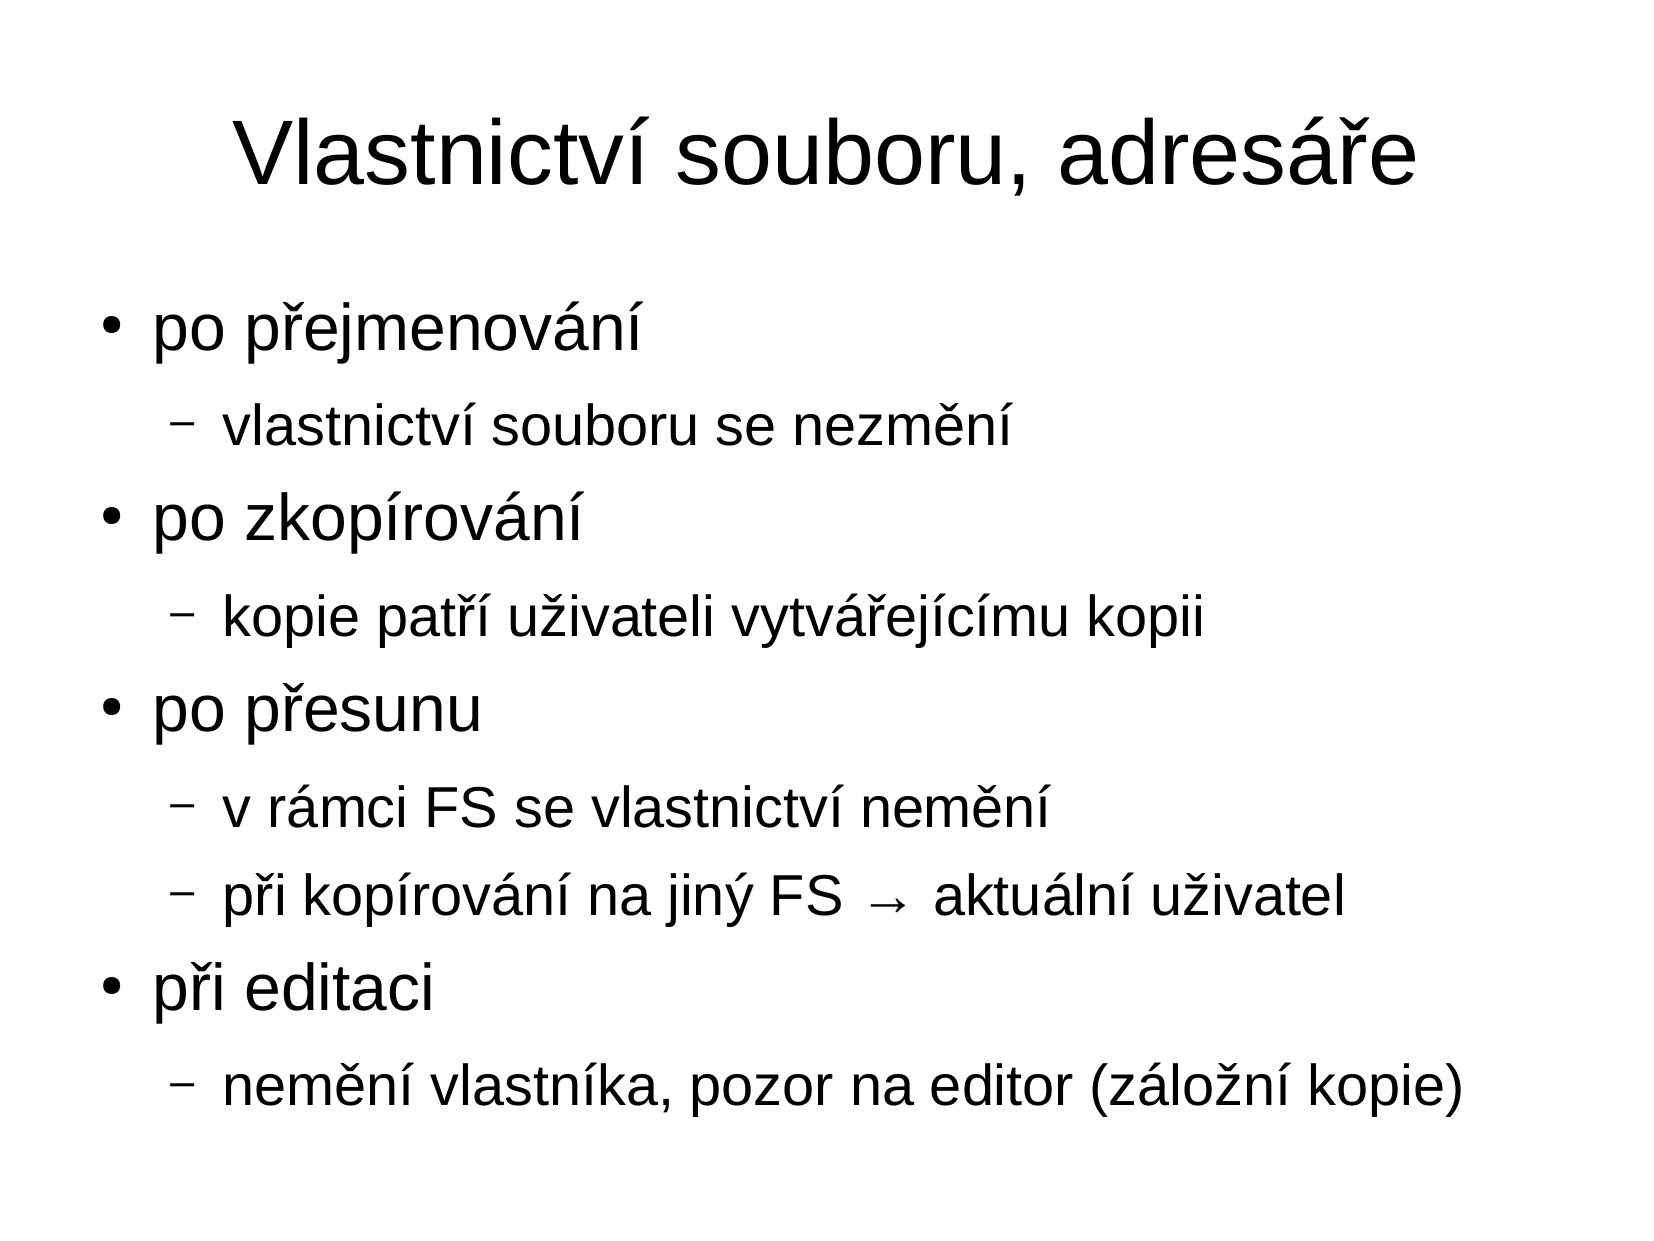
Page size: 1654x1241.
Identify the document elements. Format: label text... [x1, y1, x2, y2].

list po přejmenování vlastnictví souboru se nezmění po zkopírování kopie patří uživateli vytvářejícímu kopii po přesunu v rámci FS se vlastnictví nemění při kopírování na jiný FS → aktuální uživatel při editaci nemění vlastníka, pozor na editor (záložní kopie) [82, 290, 1571, 1126]
title Vlastnictví souboru, adresáře [82, 56, 1571, 250]
